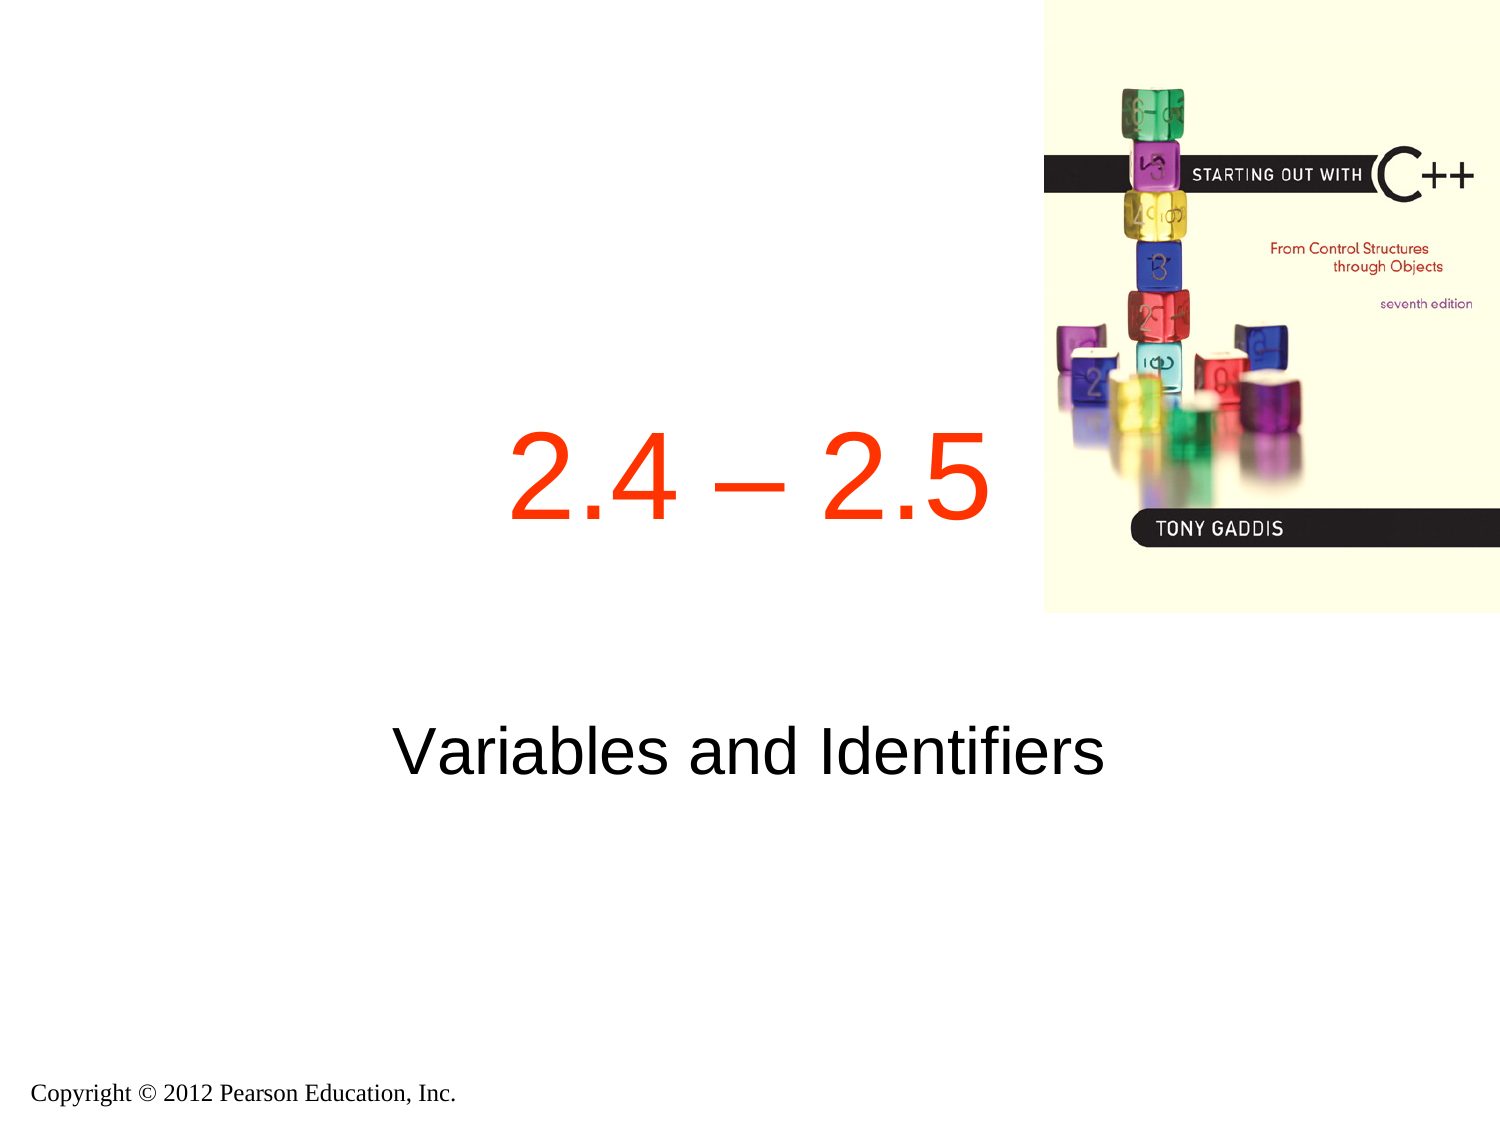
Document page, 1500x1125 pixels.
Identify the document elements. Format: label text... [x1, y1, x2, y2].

text_box Variables and Identifiers [225, 699, 1276, 988]
picture [1044, 0, 1500, 613]
text_box 2.4 – 2.5 [300, 349, 1201, 591]
